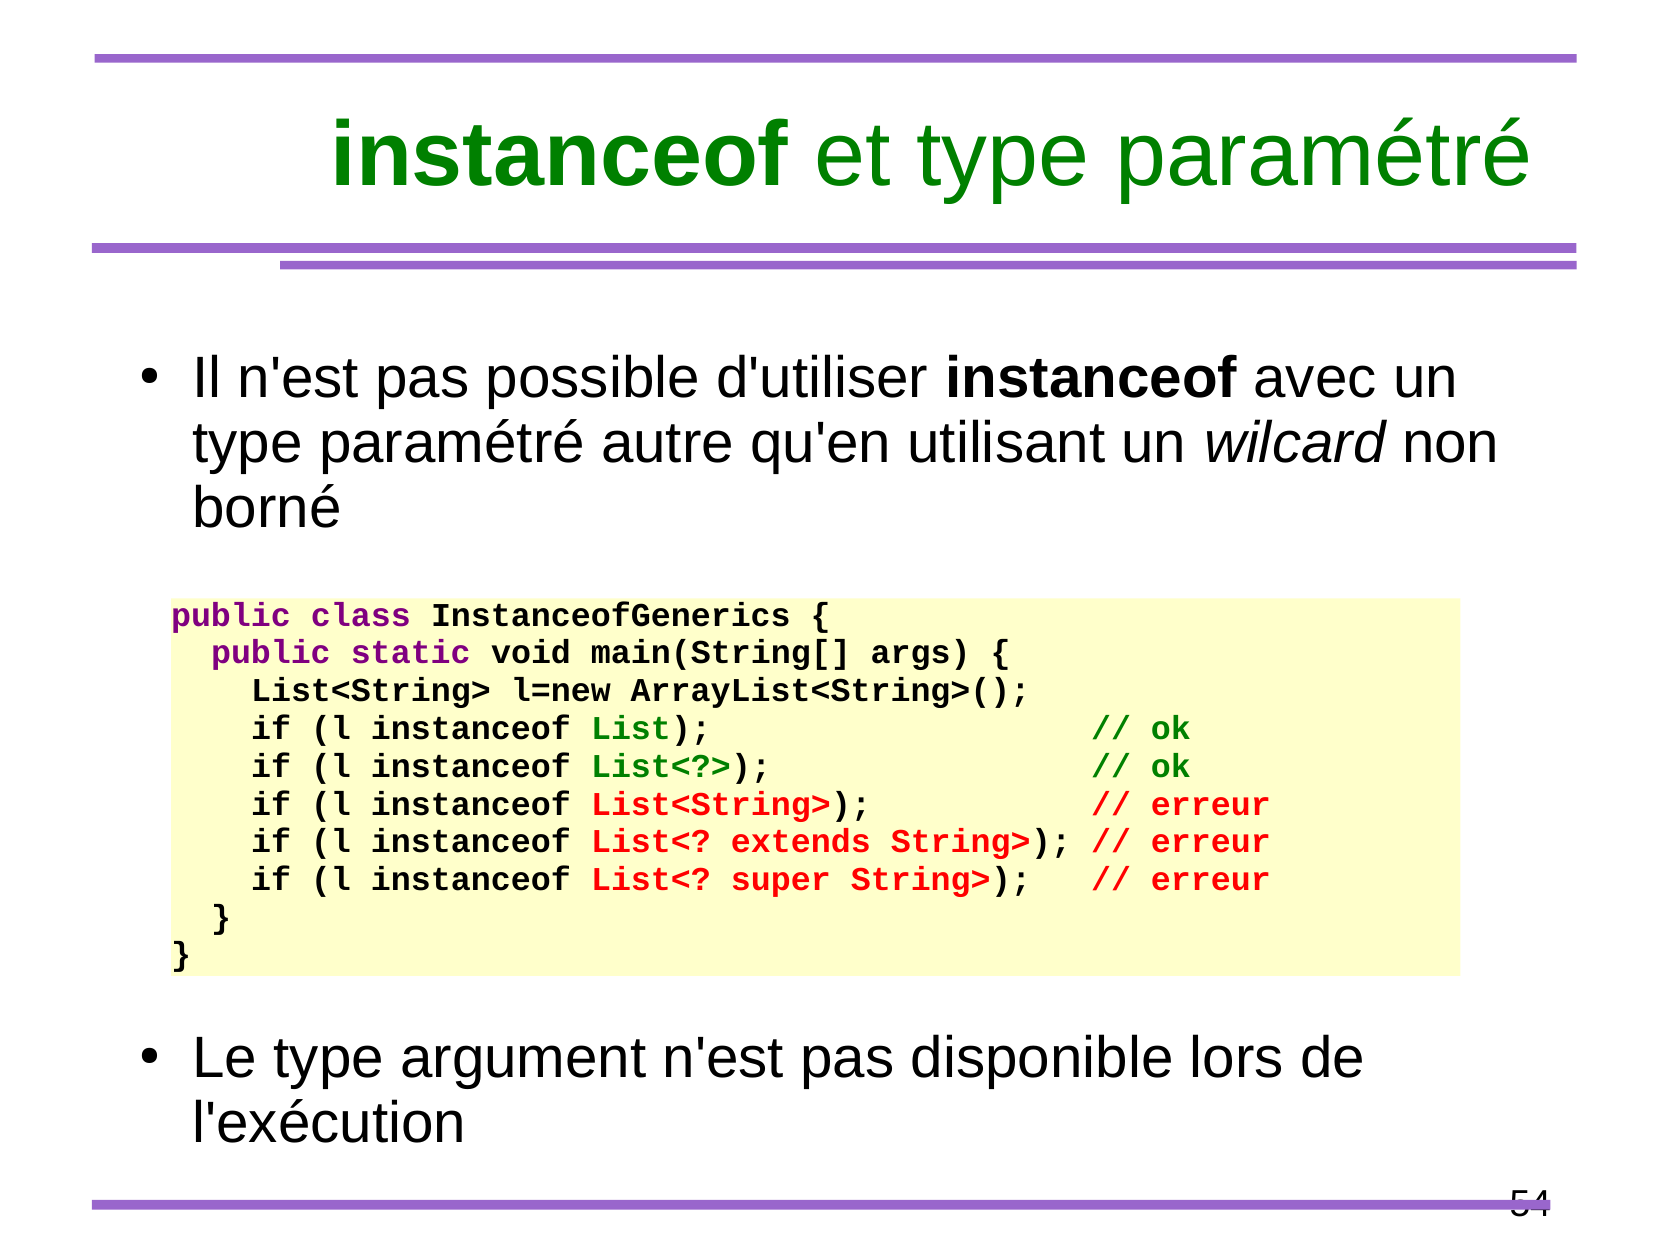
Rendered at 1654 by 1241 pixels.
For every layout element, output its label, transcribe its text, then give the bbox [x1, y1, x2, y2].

title instanceof et type paramétré [121, 49, 1534, 257]
text_box public class InstanceofGenerics { public static void main(String[] args) { List<String> l=new ArrayList<String>(); if (l instanceof List); // ok if (l instanceof List<?>); // ok if (l instanceof List<String>); // erreur if (l instanceof List<? extends String>); // erreur if (l instanceof List<? super String>); // erreur } } [171, 598, 1461, 976]
list Il n'est pas possible d'utiliser instanceof avec un type paramétré autre qu'en utilisant un wilcard non borné Le type argument n'est pas disponible lors de l'exécution [121, 344, 1534, 1155]
